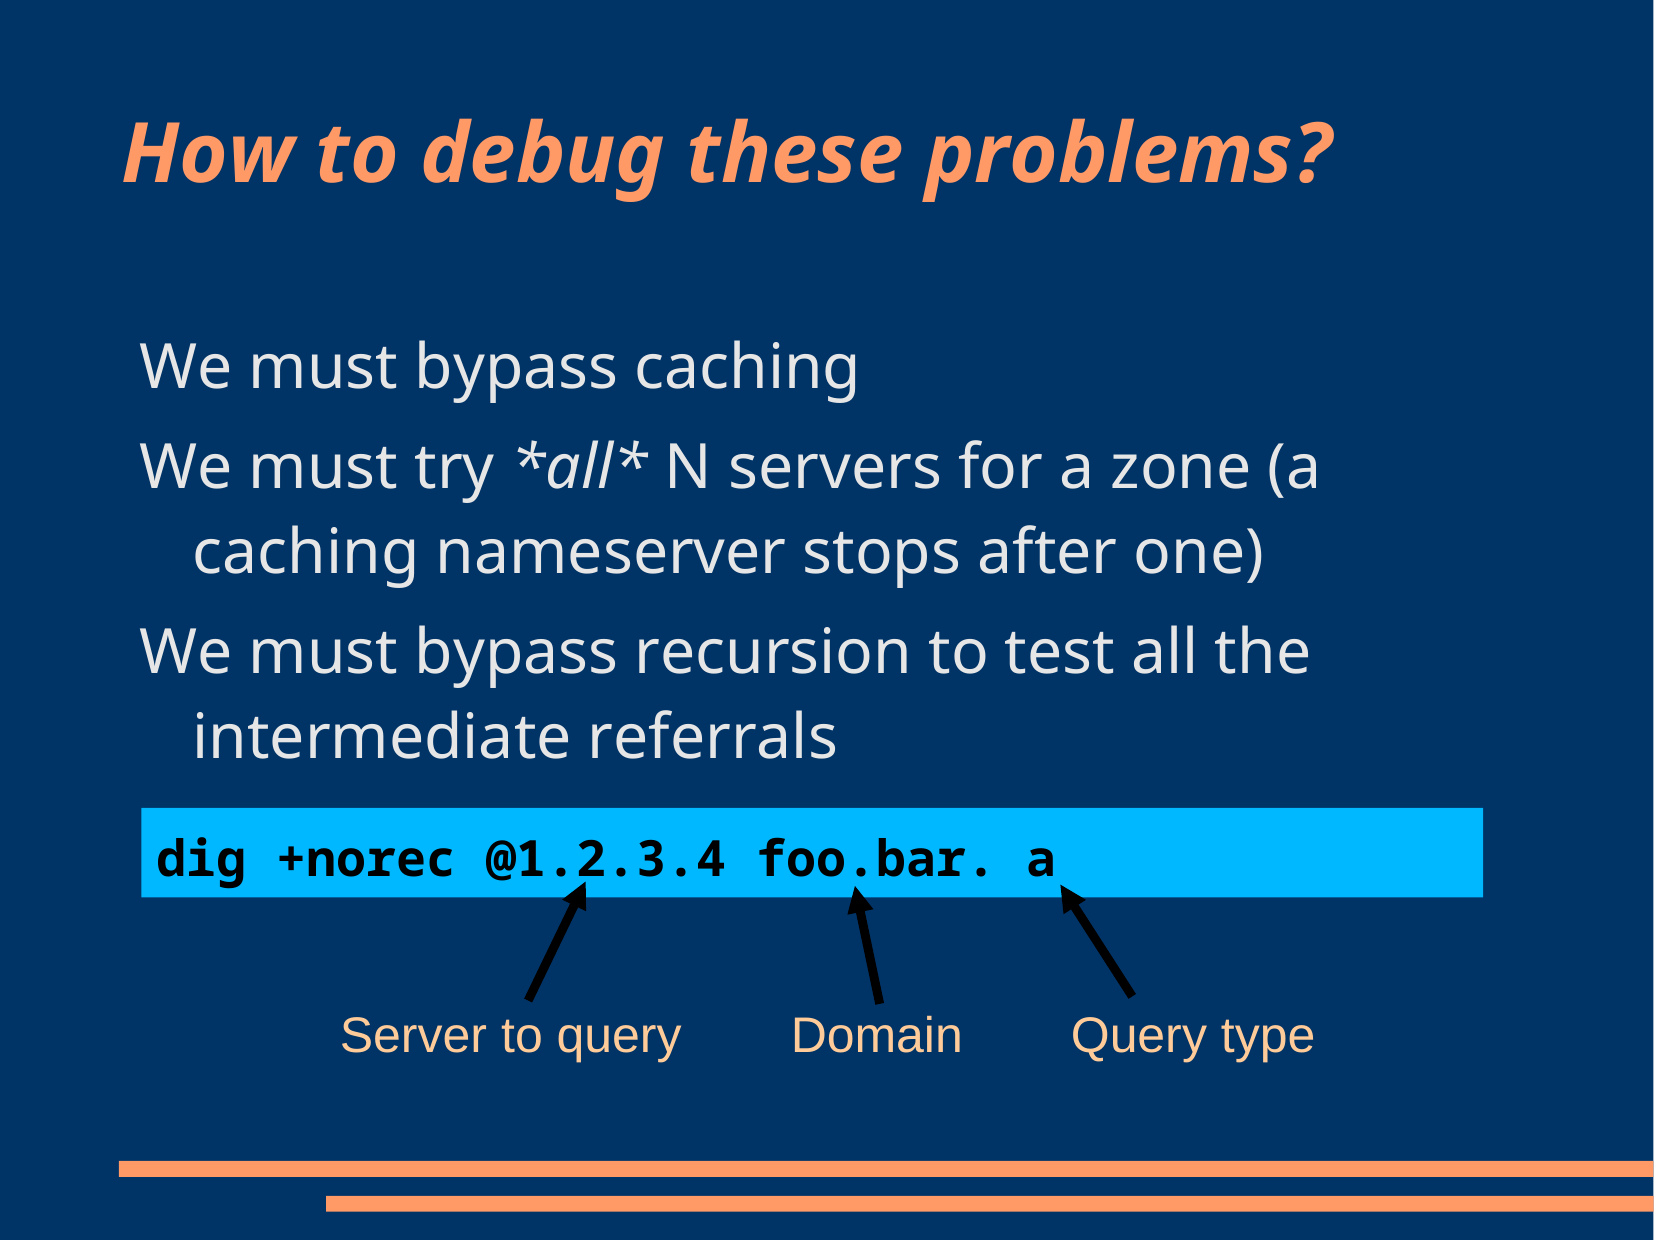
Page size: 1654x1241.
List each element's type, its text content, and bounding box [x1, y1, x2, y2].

text_box Server to query [339, 1007, 683, 1083]
text_box Query type [1070, 1007, 1316, 1083]
text_box dig +norec @1.2.3.4 foo.bar. a [141, 807, 1484, 898]
text_box Domain [790, 1007, 964, 1083]
title How to debug these problems? [121, 46, 1534, 254]
list We must bypass caching We must try *all* N servers for a zone (a caching nameserver stops after one) We must bypass recursion to test all the intermediate referrals "dig +norec" is your friend [121, 322, 1561, 1133]
